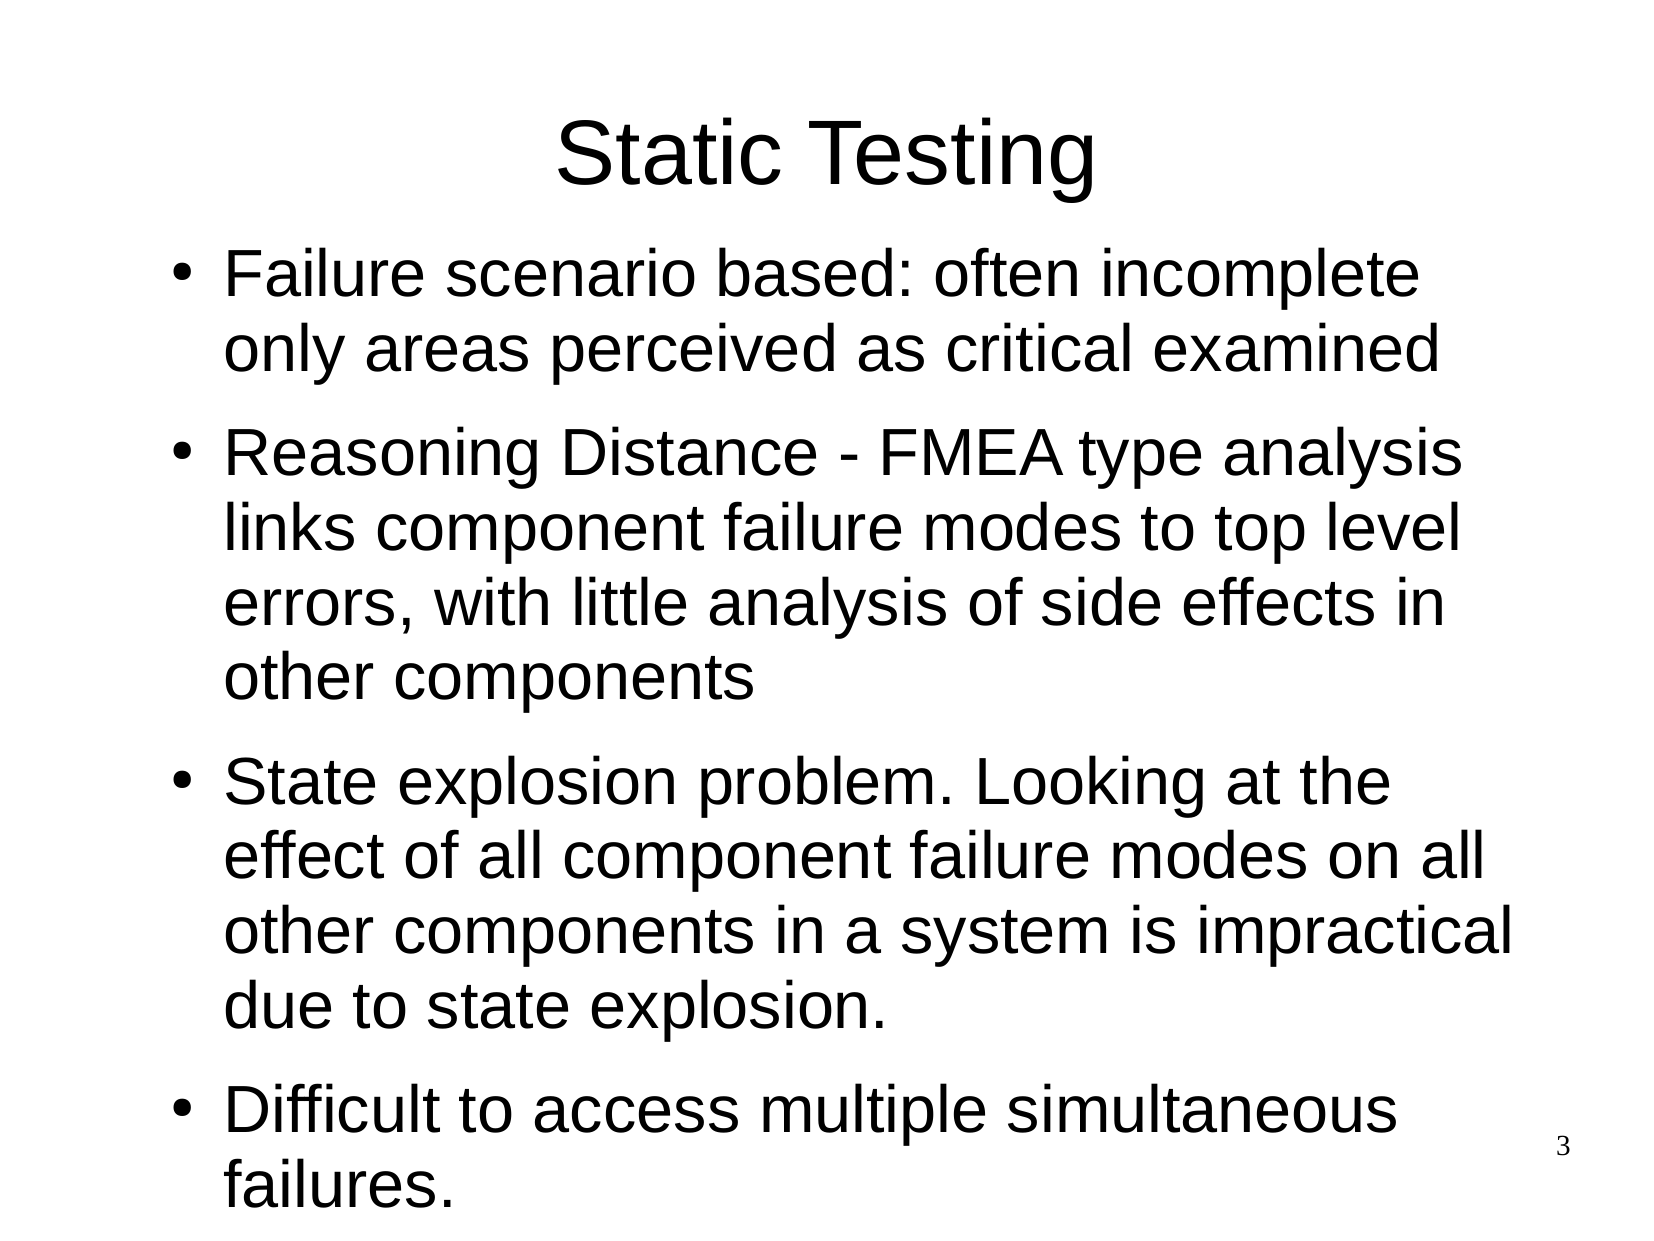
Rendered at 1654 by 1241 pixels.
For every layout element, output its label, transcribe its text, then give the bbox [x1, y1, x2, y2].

title Static Testing [82, 49, 1571, 257]
list Failure scenario based: often incomplete only areas perceived as critical examined Reasoning Distance - FMEA type analysis links component failure modes to top level errors, with little analysis of side effects in other components State explosion problem. Looking at the effect of all component failure modes on all other components in a system is impractical due to state explosion. Difficult to access multiple simultaneous failures. [152, 236, 1534, 1241]
